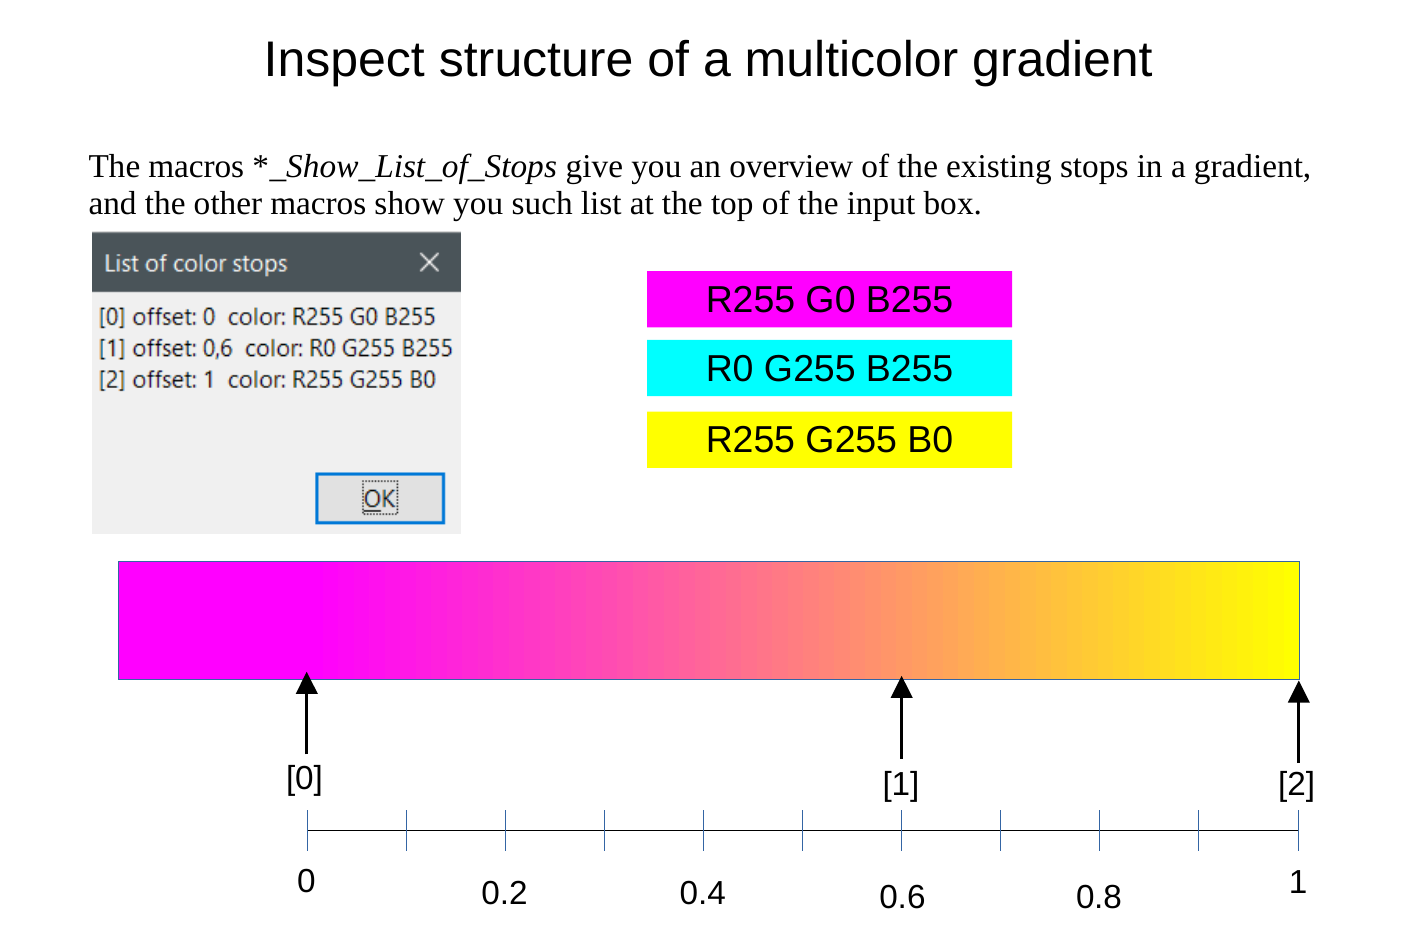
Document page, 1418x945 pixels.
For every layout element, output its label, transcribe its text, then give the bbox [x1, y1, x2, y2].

text_box The macros *_Show_List_of_Stops give you an overview of the existing stops in a gradient, and the other macros show you such list at the top of the input box. [88, 147, 1329, 240]
text_box R0 G255 B255 [647, 339, 1013, 397]
text_box 0.4 [671, 858, 735, 929]
text_box [118, 561, 1300, 680]
title Inspect structure of a multicolor gradient [0, 0, 1418, 119]
text_box [2] [1278, 758, 1316, 810]
text_box 0.6 [870, 862, 934, 933]
text_box [1] [882, 758, 920, 810]
text_box 0.8 [1067, 862, 1131, 933]
text_box 0.2 [473, 858, 537, 929]
text_box R255 G0 B255 [647, 271, 1013, 328]
text_box [0] [285, 753, 324, 804]
text_box R255 G255 B0 [647, 411, 1013, 468]
text_box 0 [293, 853, 320, 909]
picture [92, 231, 461, 534]
text_box 1 [1285, 855, 1311, 910]
